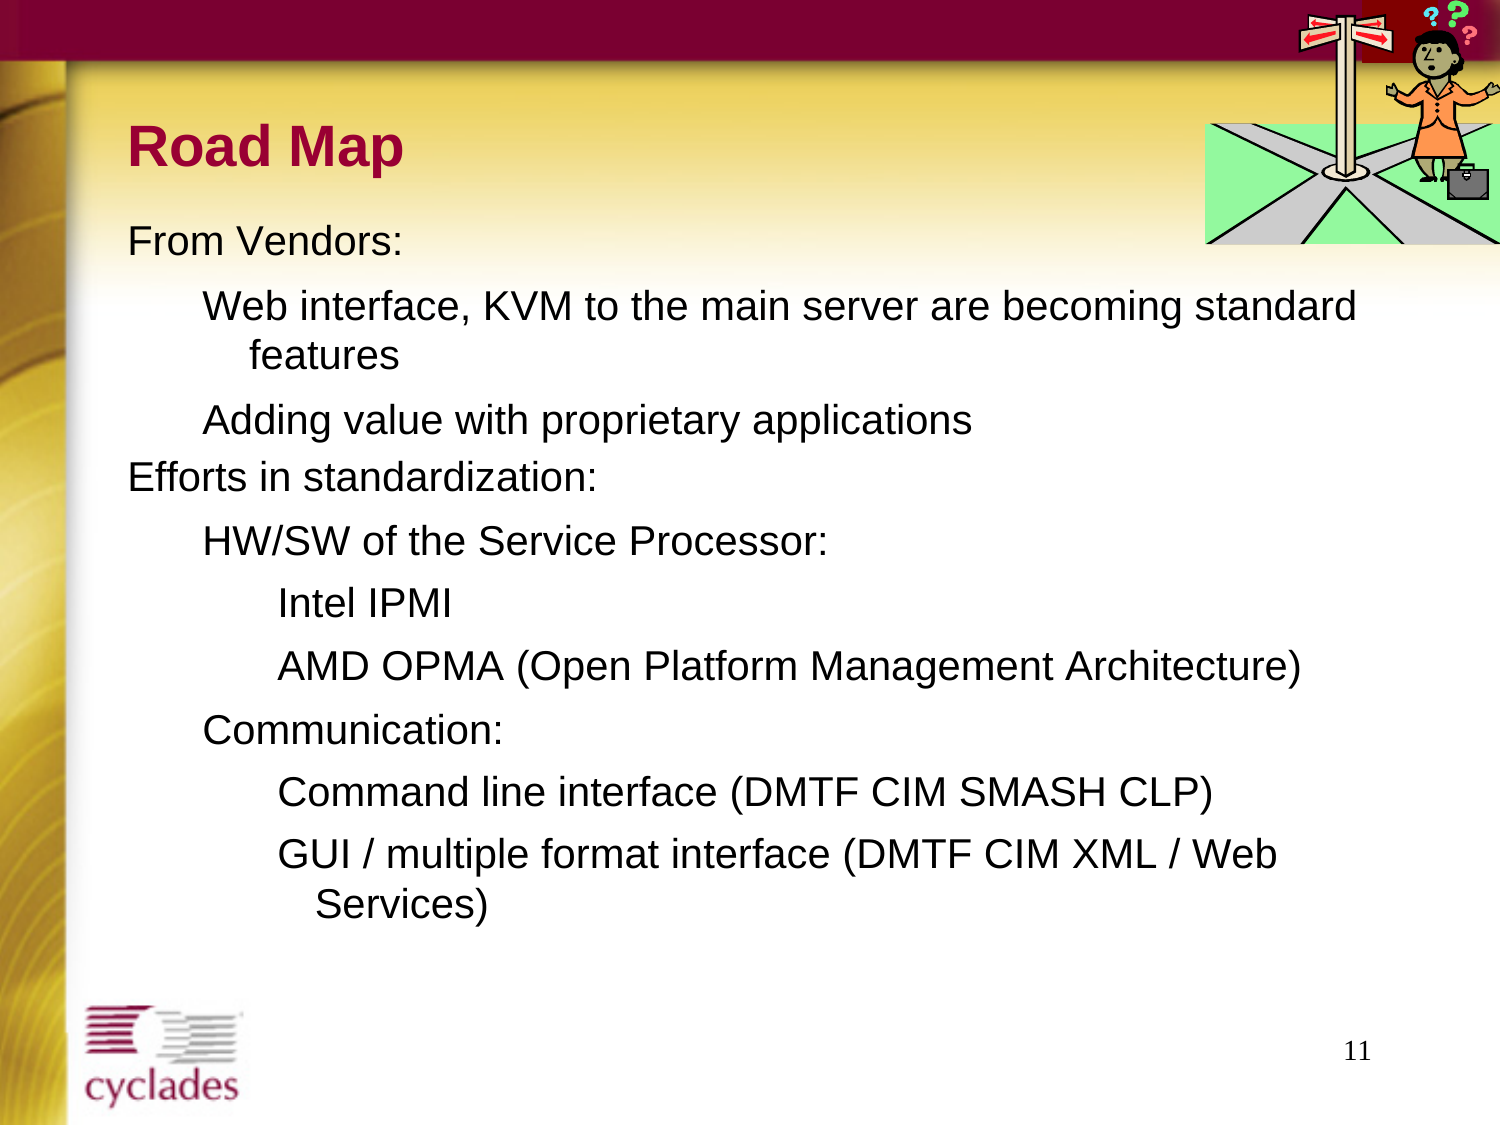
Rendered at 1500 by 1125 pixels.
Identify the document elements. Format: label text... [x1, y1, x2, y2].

chart [1204, 0, 1500, 246]
list From Vendors: Web interface, KVM to the main server are becoming standard features Adding value with proprietary applications Efforts in standardization: HW/SW of the Service Processor: Intel IPMI AMD OPMA (Open Platform Management Architecture) Communication: Command line interface (DMTF CIM SMASH CLP) GUI / multiple format interface (DMTF CIM XML / Web Services) [112, 212, 1388, 1106]
title Road Map [112, 99, 1204, 188]
picture [0, 0, 1500, 1125]
